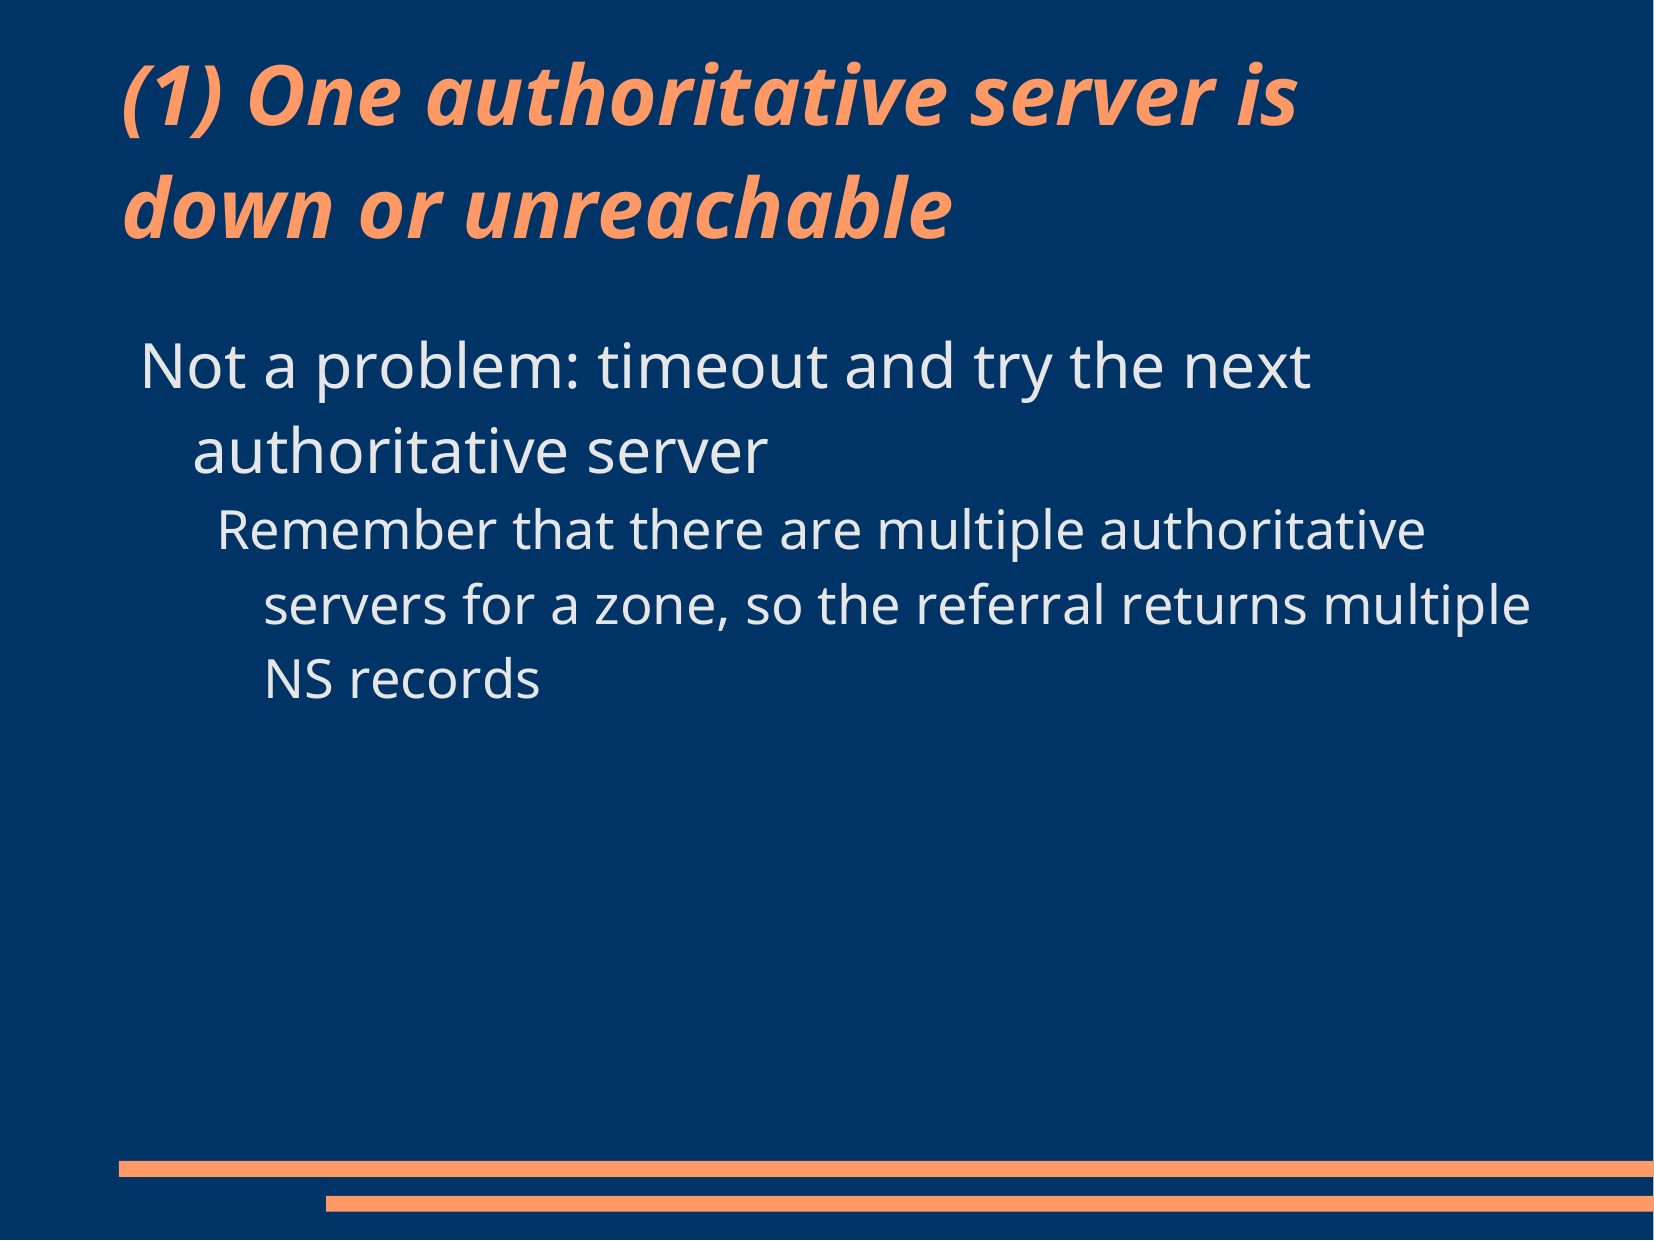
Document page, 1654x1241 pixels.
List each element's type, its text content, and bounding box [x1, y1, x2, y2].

title (1) One authoritative server is down or unreachable [121, 46, 1534, 254]
list Not a problem: timeout and try the next authoritative server Remember that there are multiple authoritative servers for a zone, so the referral returns multiple NS records [121, 322, 1561, 1133]
